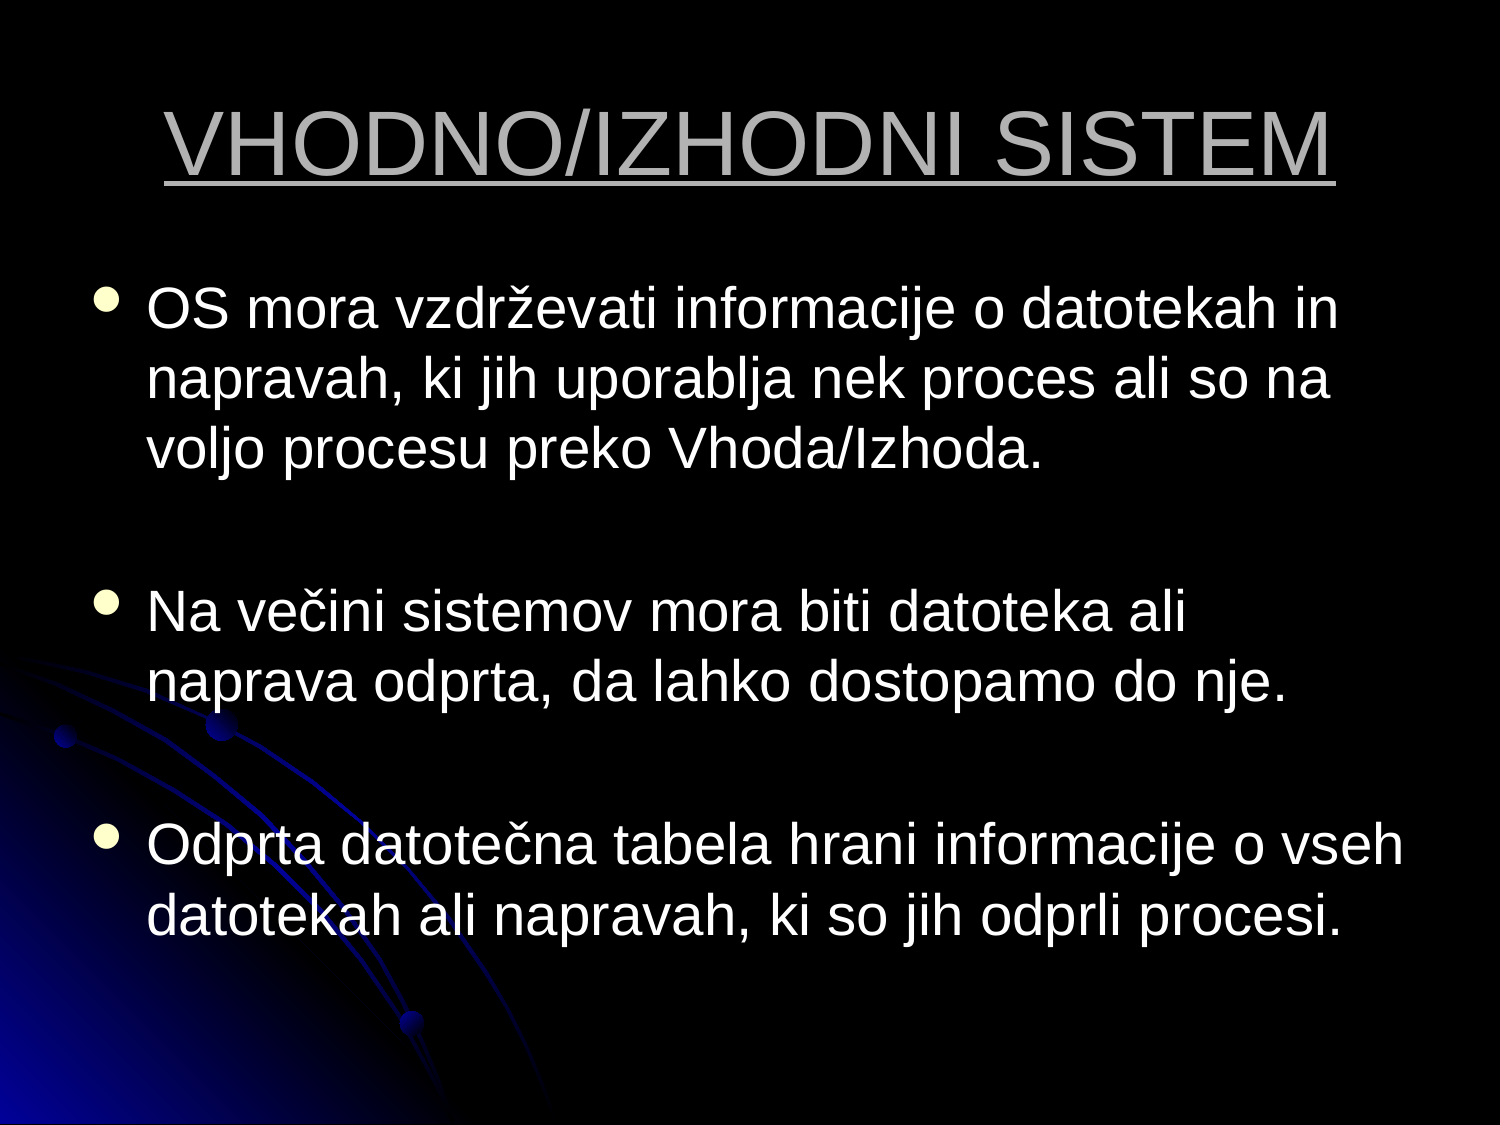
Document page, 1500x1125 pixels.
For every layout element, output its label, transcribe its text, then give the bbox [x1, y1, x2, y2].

list OS mora vzdrževati informacije o datotekah in napravah, ki jih uporablja nek proces ali so na voljo procesu preko Vhoda/Izhoda. Na večini sistemov mora biti datoteka ali naprava odprta, da lahko dostopamo do nje. Odprta datotečna tabela hrani informacije o vseh datotekah ali napravah, ki so jih odprli procesi. [75, 262, 1425, 1006]
title VHODNO/IZHODNI SISTEM [75, 45, 1425, 233]
